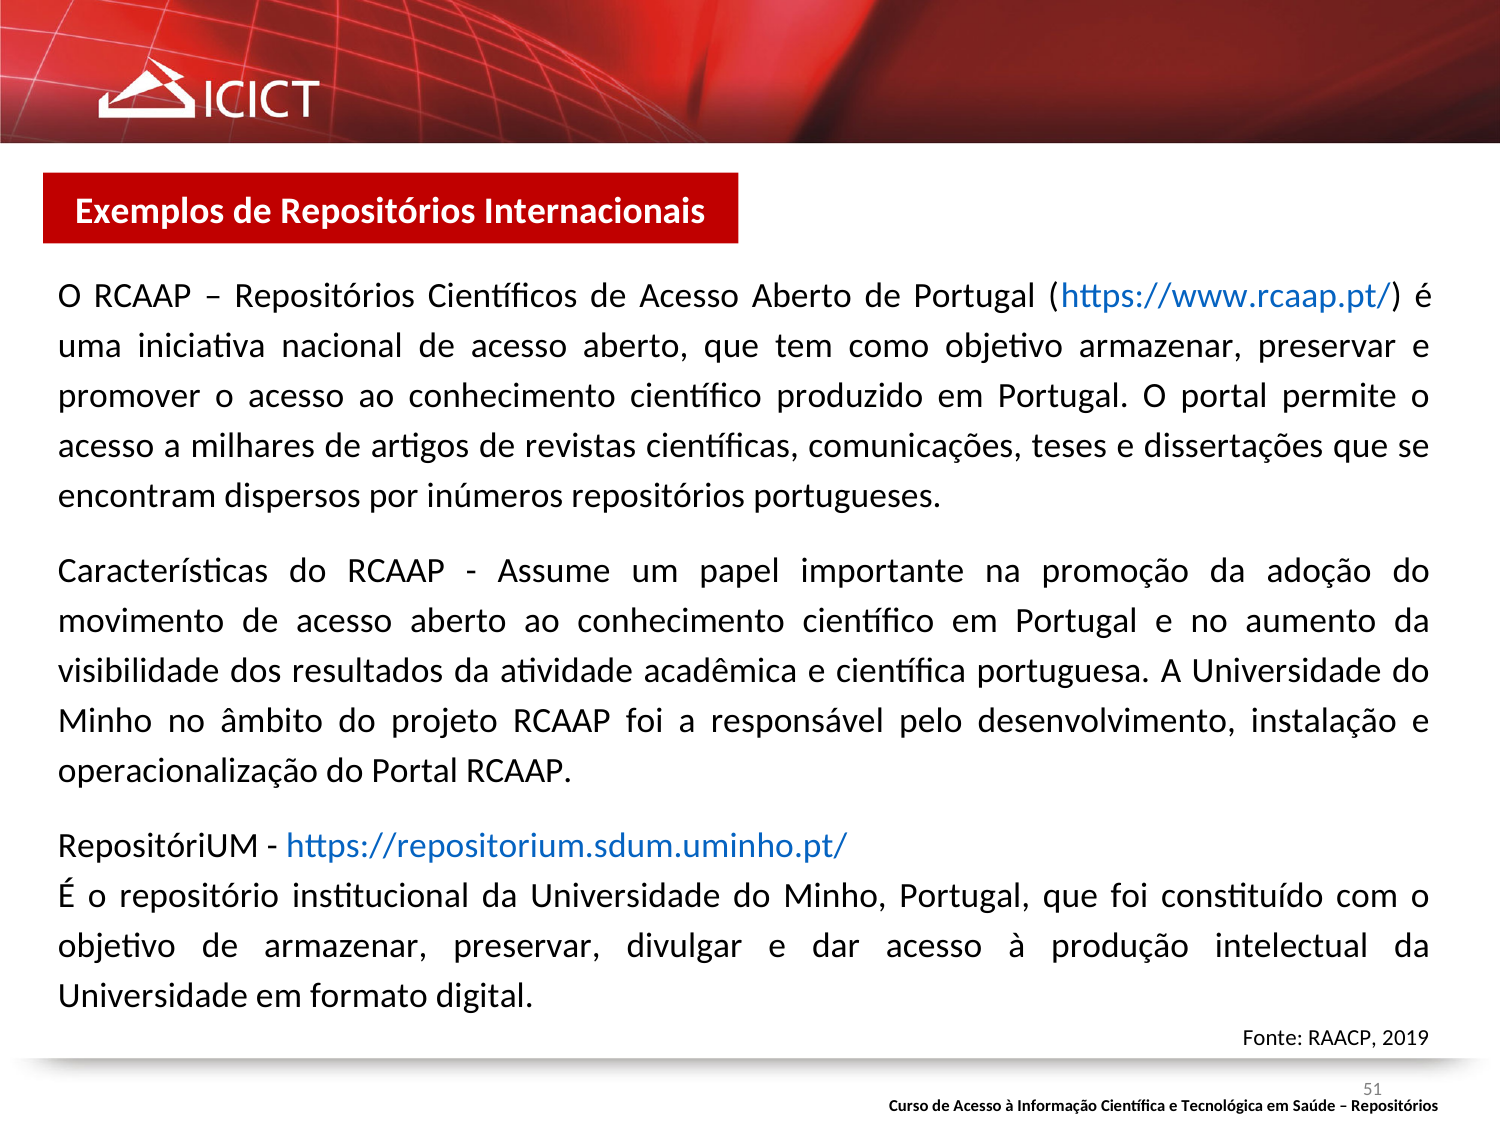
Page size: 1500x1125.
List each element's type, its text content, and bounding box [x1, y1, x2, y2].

picture [0, 0, 1500, 1125]
text_box Fonte: RAACP, 2019 [1228, 1014, 1474, 1058]
text_box O RCAAP – Repositórios Científicos de Acesso Aberto de Portugal (https://www.rcaap.pt/) é uma iniciativa nacional de acesso aberto, que tem como objetivo armazenar, preservar e promover o acesso ao conhecimento científico produzido em Portugal. O portal permite o acesso a milhares de artigos de revistas científicas, comunicações, teses e dissertações que se encontram dispersos por inúmeros repositórios portugueses. Características do RCAAP - Assume um papel importante na promoção da adoção do movimento de acesso aberto ao conhecimento científico em Portugal e no aumento da visibilidade dos resultados da atividade acadêmica e científica portuguesa. A Universidade do Minho no âmbito do projeto RCAAP foi a responsável pelo desenvolvimento, instalação e operacionalização do Portal RCAAP. RepositóriUM - https://repositorium.sdum.uminho.pt/ É o repositório institucional da Universidade do Minho, Portugal, que foi constituído com o objetivo de armazenar, preservar, divulgar e dar acesso à produção intelectual da Universidade em formato digital. [43, 257, 1447, 1023]
text_box Curso de Acesso à Informação Científica e Tecnológica em Saúde – Repositórios [848, 1086, 1481, 1123]
text_box <número> [1059, 1057, 1397, 1086]
text_box Exemplos de Repositórios Internacionais [43, 172, 739, 244]
